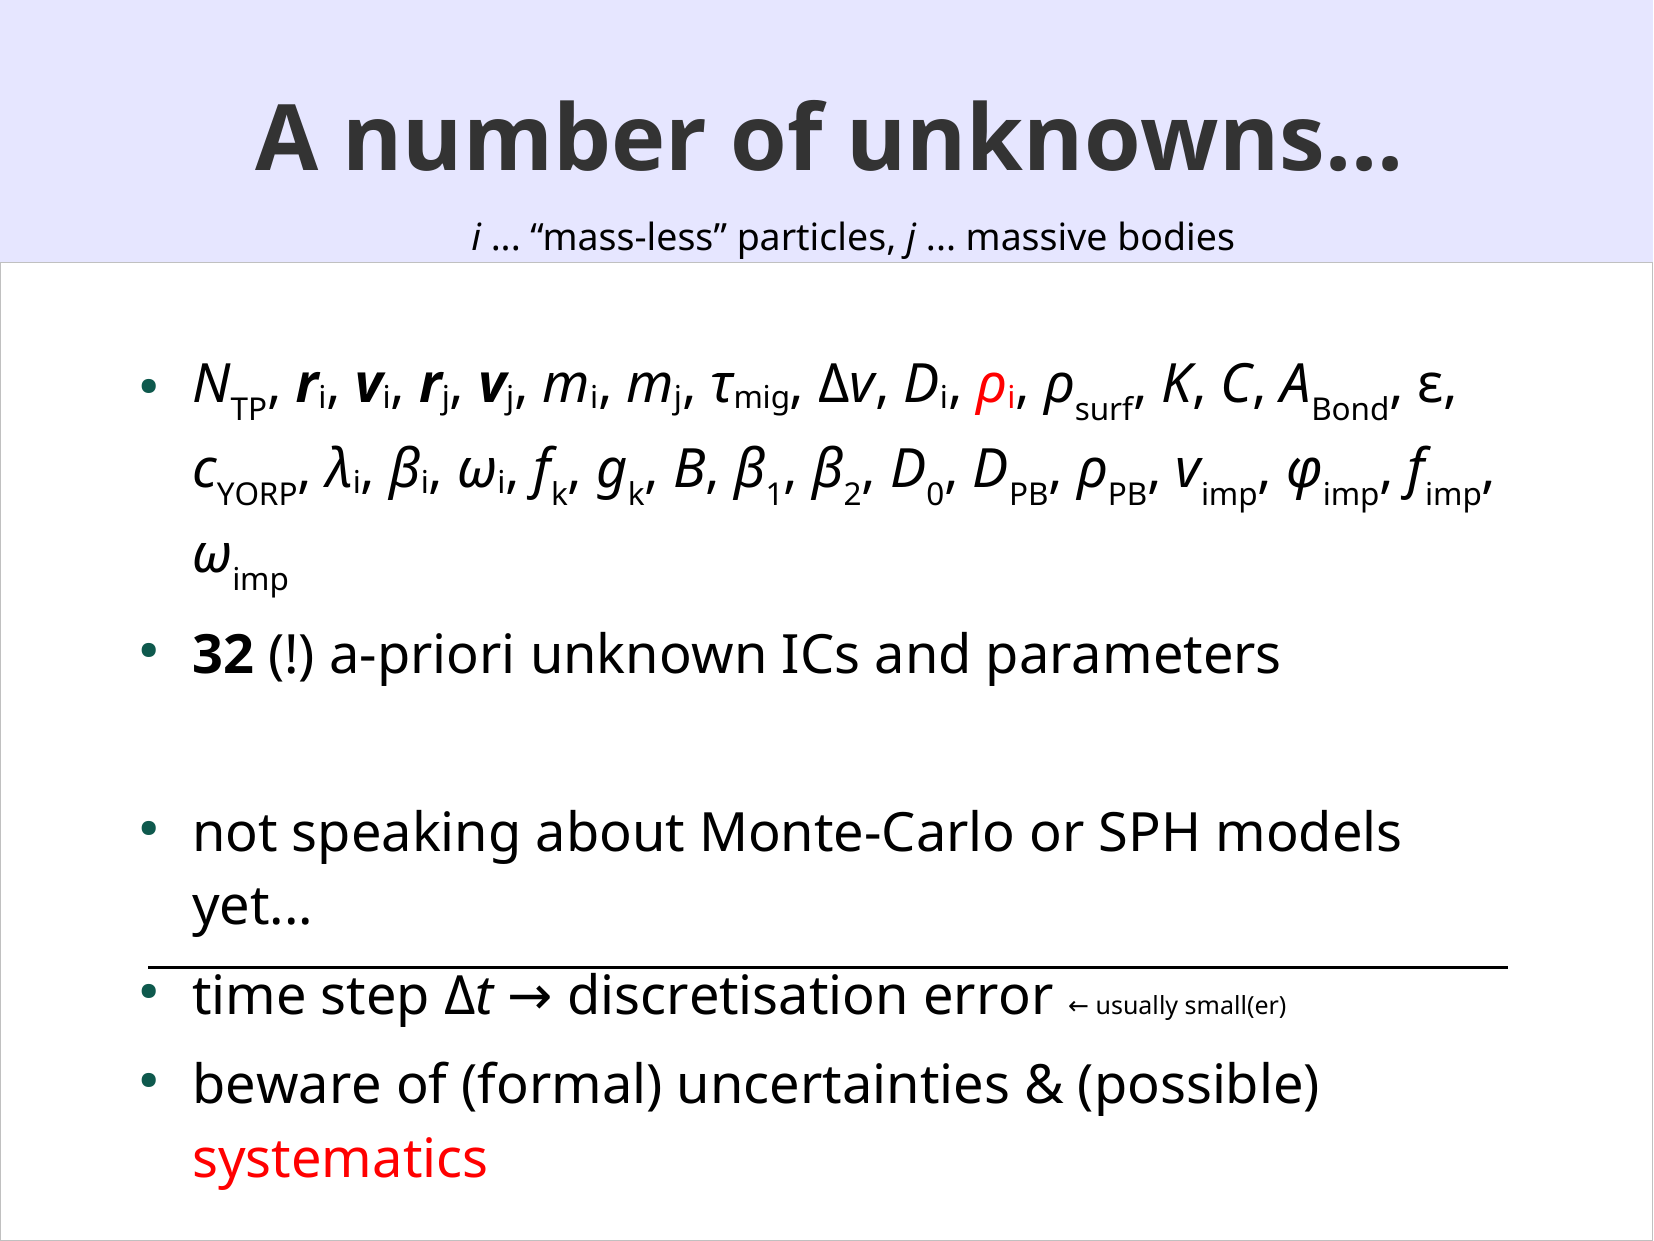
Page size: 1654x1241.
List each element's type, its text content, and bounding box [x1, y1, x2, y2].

list NTP, ri, vi, rj, vj, mi, mj, τmig, Δv, Di, ρi, ρsurf, K, C, ABond, ε, cYORP, λi, βi, ωi, fk, gk, B, β1, β2, D0, DPB, ρPB, vimp, φimp, fimp, ωimp 32 (!) a-priori unknown ICs and parameters not speaking about Monte-Carlo or SPH models yet... time step Δt → discretisation error ← usually small(er) beware of (formal) uncertainties & (possible) systematics a similar N-body model for multiple stars, e.g. V505 Sgr (Brož et al. 2010), ξ Tau (Nemravová et al. in prep.) with χ2 and simplex to fit minima timings (TTV), radial velocities RV & speckle-interferometry [121, 344, 1534, 1118]
title A number of unknowns... [124, 31, 1536, 239]
text_box i ... “mass-less” particles, j ... massive bodies [456, 203, 1175, 263]
